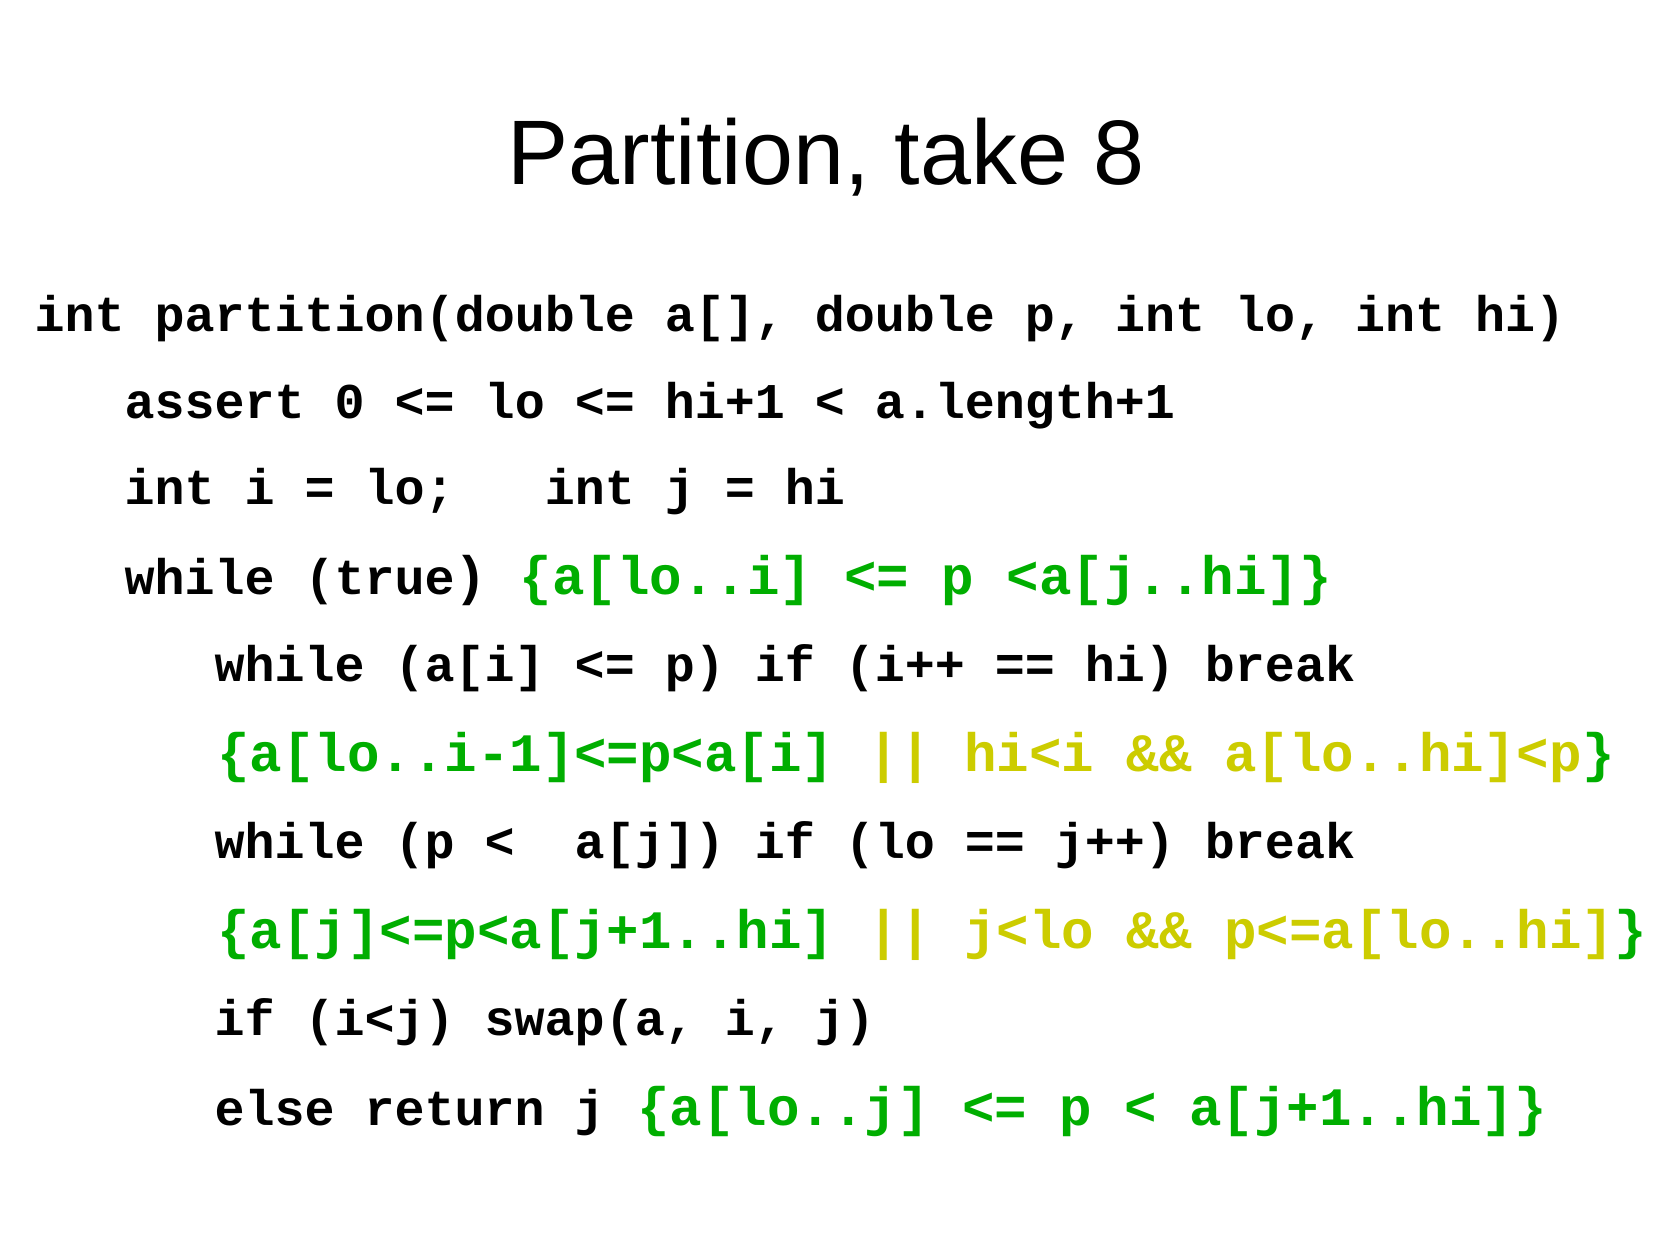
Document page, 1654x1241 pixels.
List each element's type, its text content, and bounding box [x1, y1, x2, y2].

list int partition(double a[], double p, int lo, int hi) assert 0 <= lo <= hi+1 < a.length+1 int i = lo; int j = hi while (true) {a[lo..i] <= p <a[j..hi]} while (a[i] <= p) if (i++ == hi) break {a[lo..i-1]<=p<a[i] || hi<i && a[lo..hi]<p} while (p < a[j]) if (lo == j++) break {a[j]<=p<a[j+1..hi] || j<lo && p<=a[lo..hi]} if (i<j) swap(a, i, j) else return j {a[lo..j] <= p < a[j+1..hi]} [0, 290, 1654, 1201]
title Partition, take 8 [82, 49, 1571, 257]
